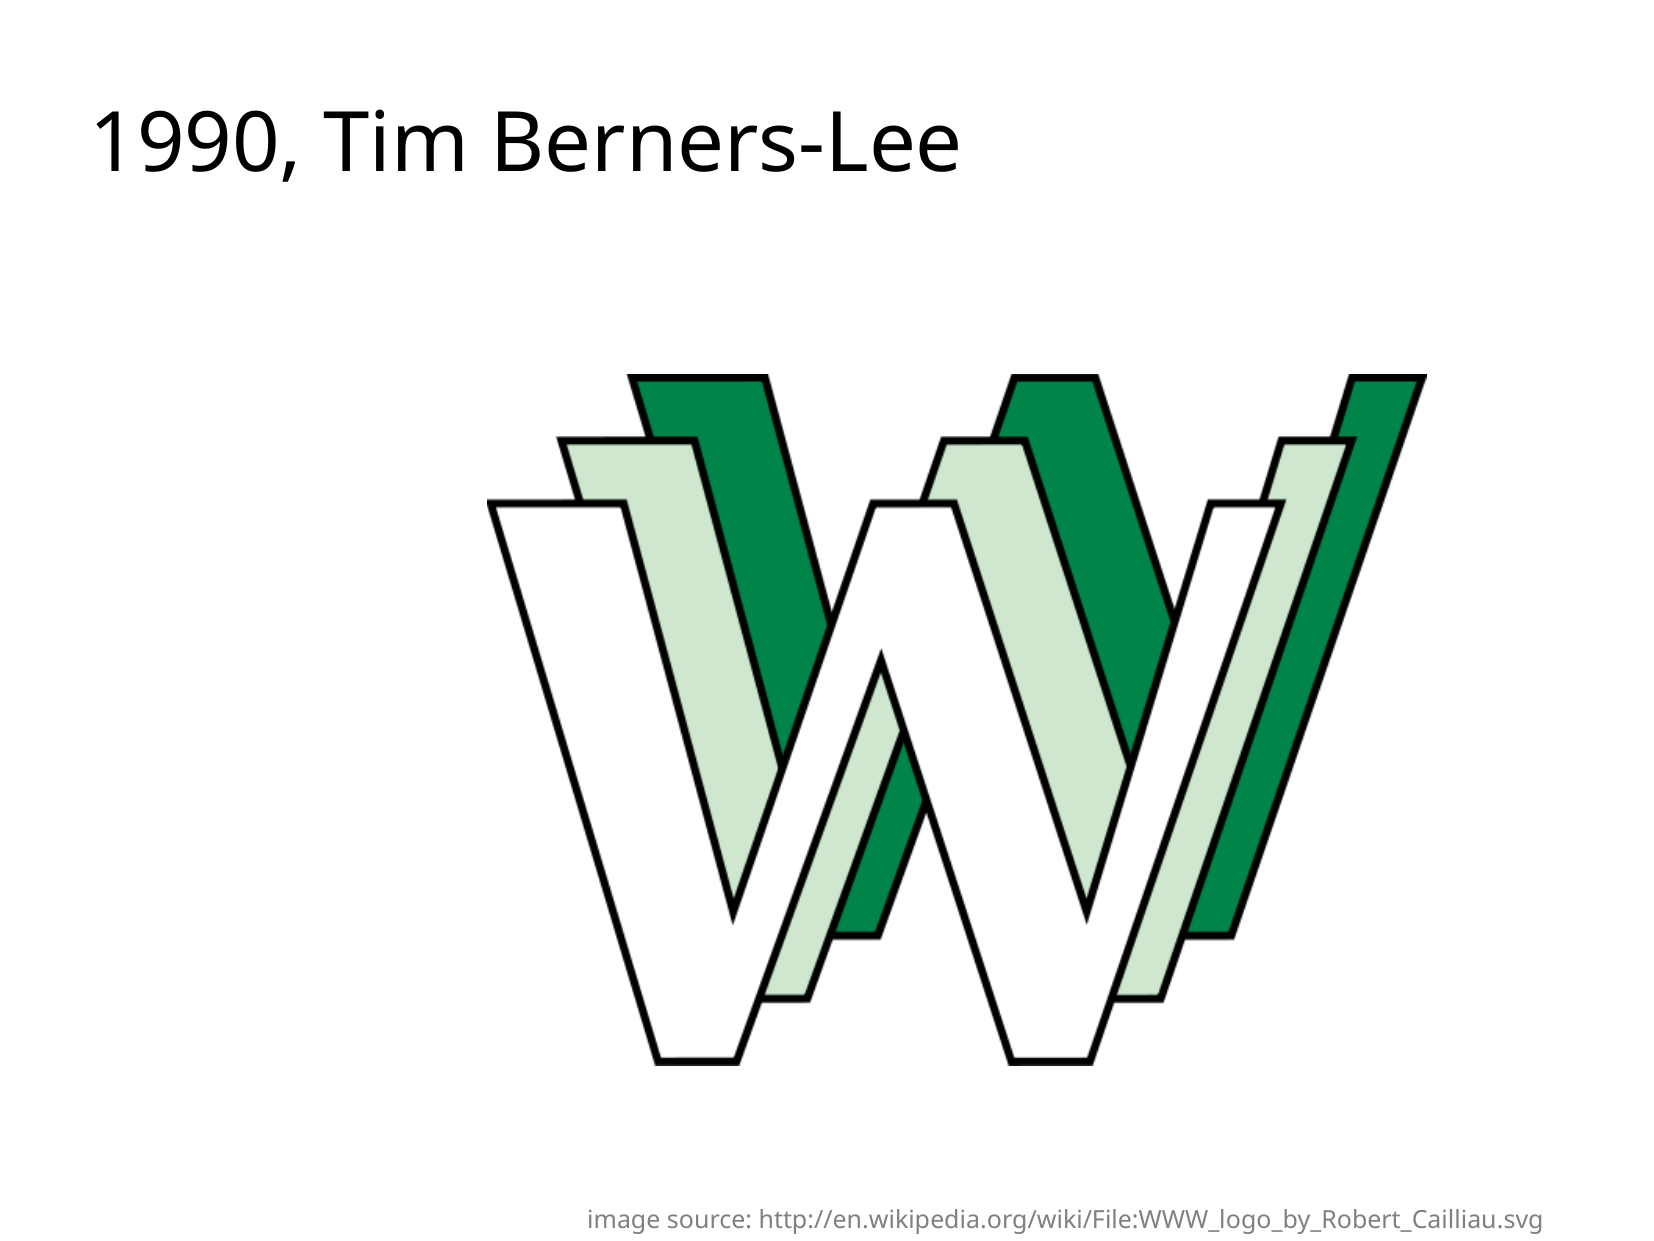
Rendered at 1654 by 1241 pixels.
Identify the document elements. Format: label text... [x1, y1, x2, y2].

text_box 1990, Tim Berners-Lee [75, 75, 1126, 192]
text_box image source: http://en.wikipedia.org/wiki/File:WWW_logo_by_Robert_Cailliau.svg [572, 1194, 1654, 1241]
picture [487, 374, 1427, 1066]
